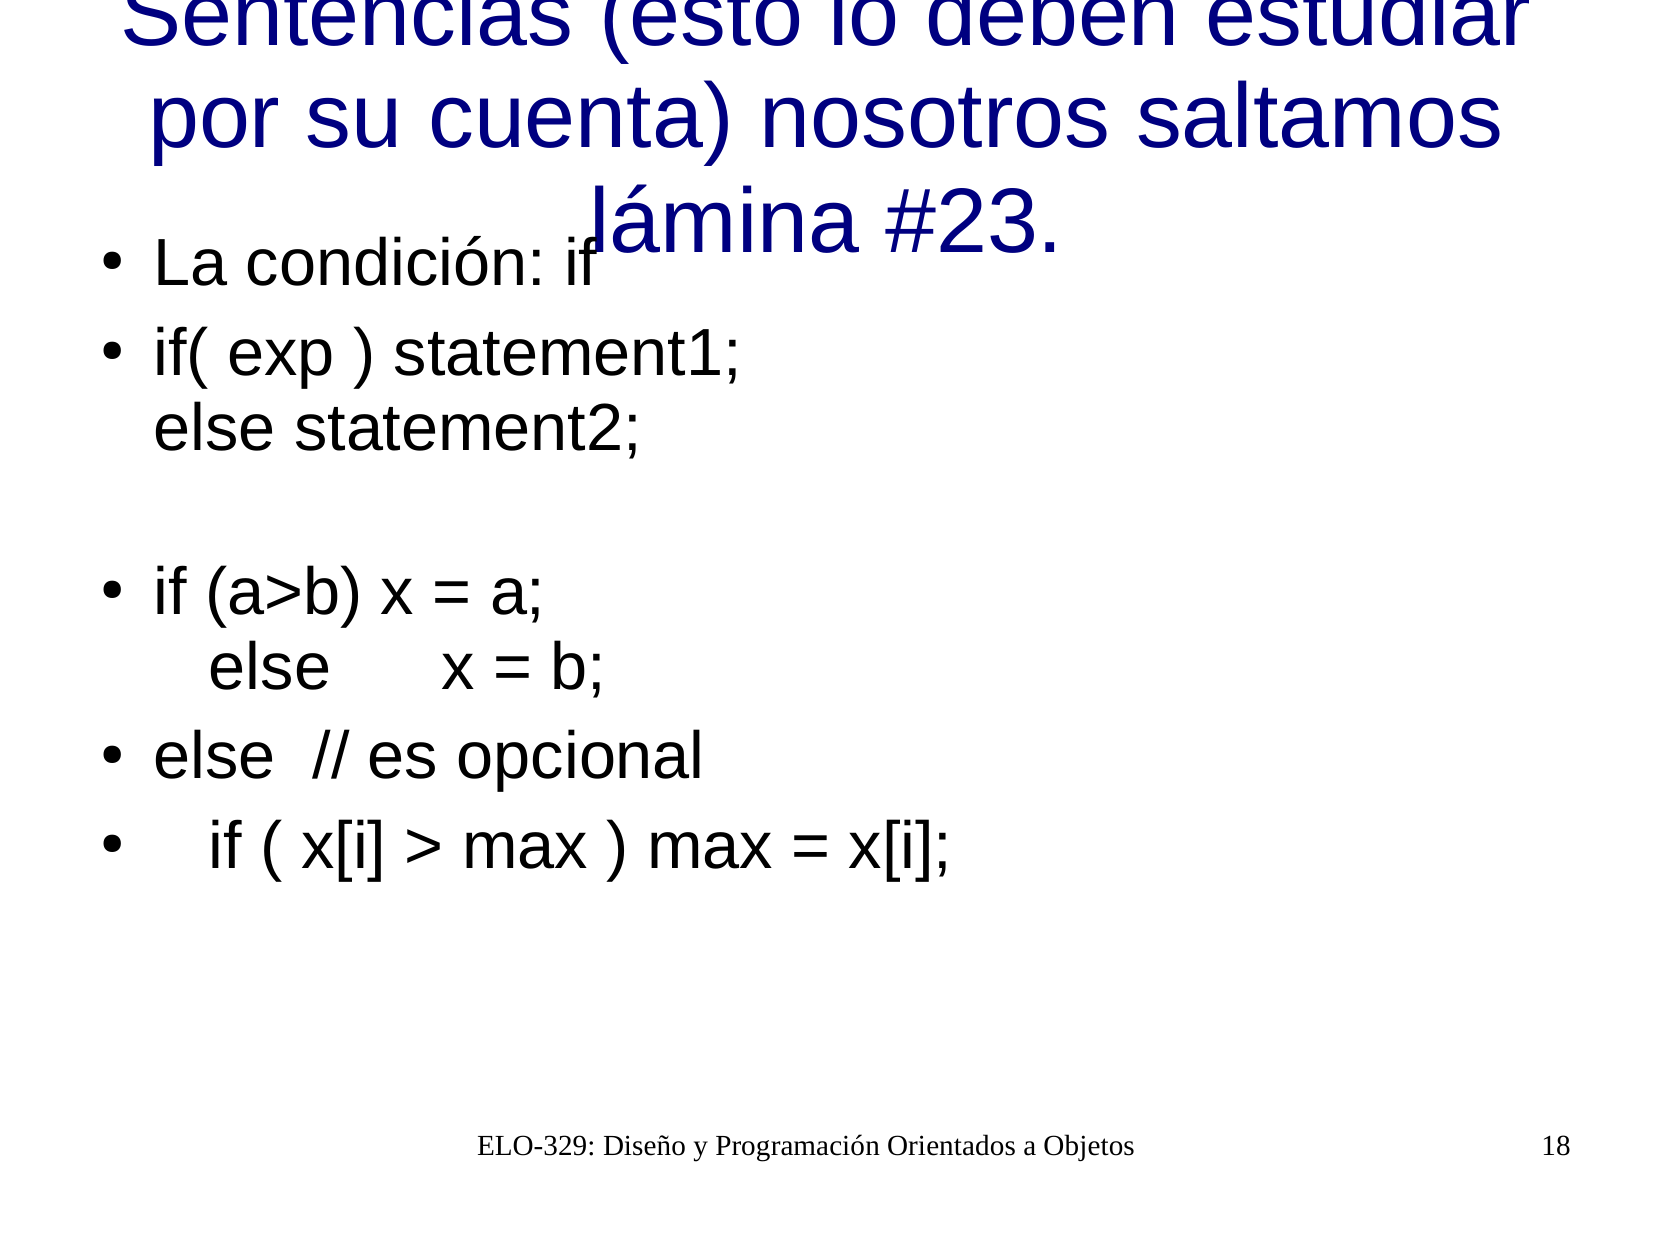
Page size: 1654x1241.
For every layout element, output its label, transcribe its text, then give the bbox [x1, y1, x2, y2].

list La condición: if if( exp ) statement1; else statement2; if (a>b) x = a; else x = b; else // es opcional if ( x[i] > max ) max = x[i]; [82, 225, 1571, 1044]
title Sentencias (esto lo deben estudiar por su cuenta) nosotros saltamos lámina #23.‏ [82, 4, 1571, 225]
